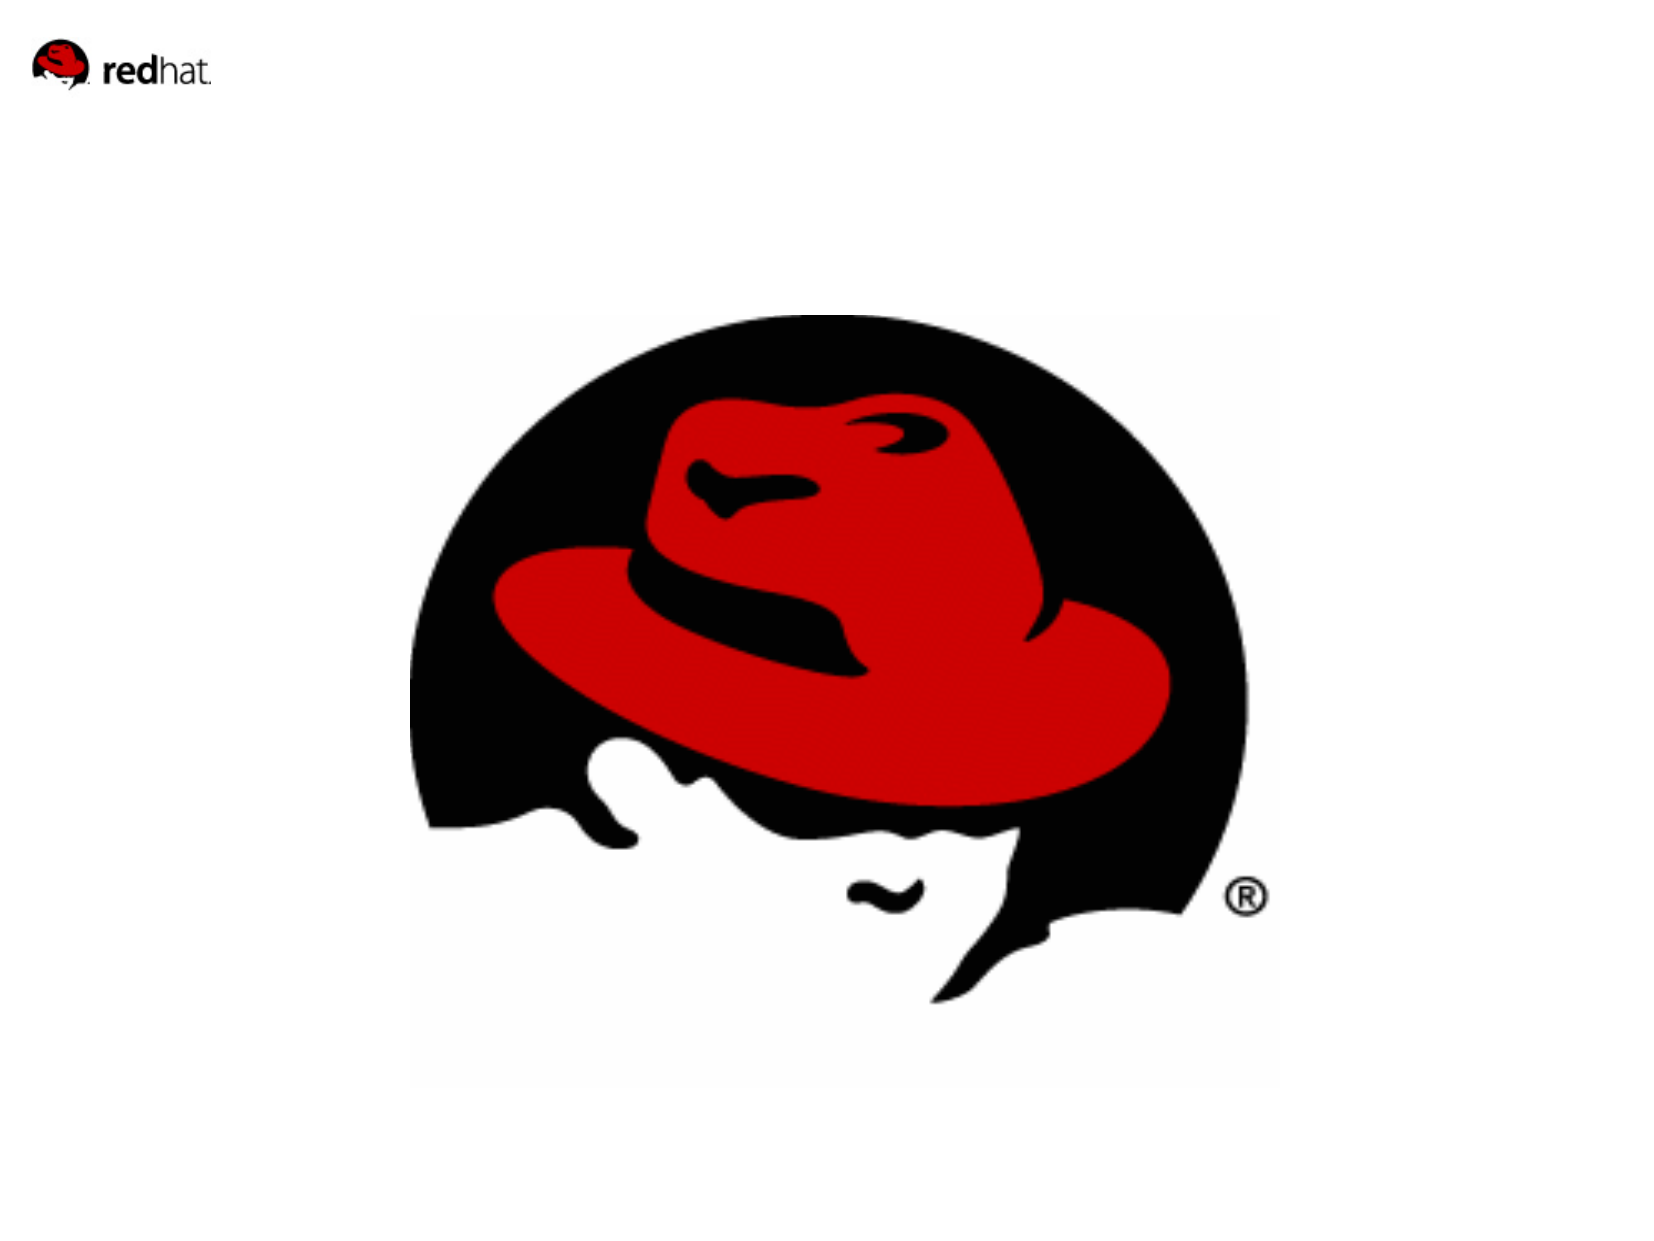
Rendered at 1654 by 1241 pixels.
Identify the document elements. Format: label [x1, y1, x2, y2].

picture [31, 37, 211, 98]
picture [410, 315, 1280, 1088]
